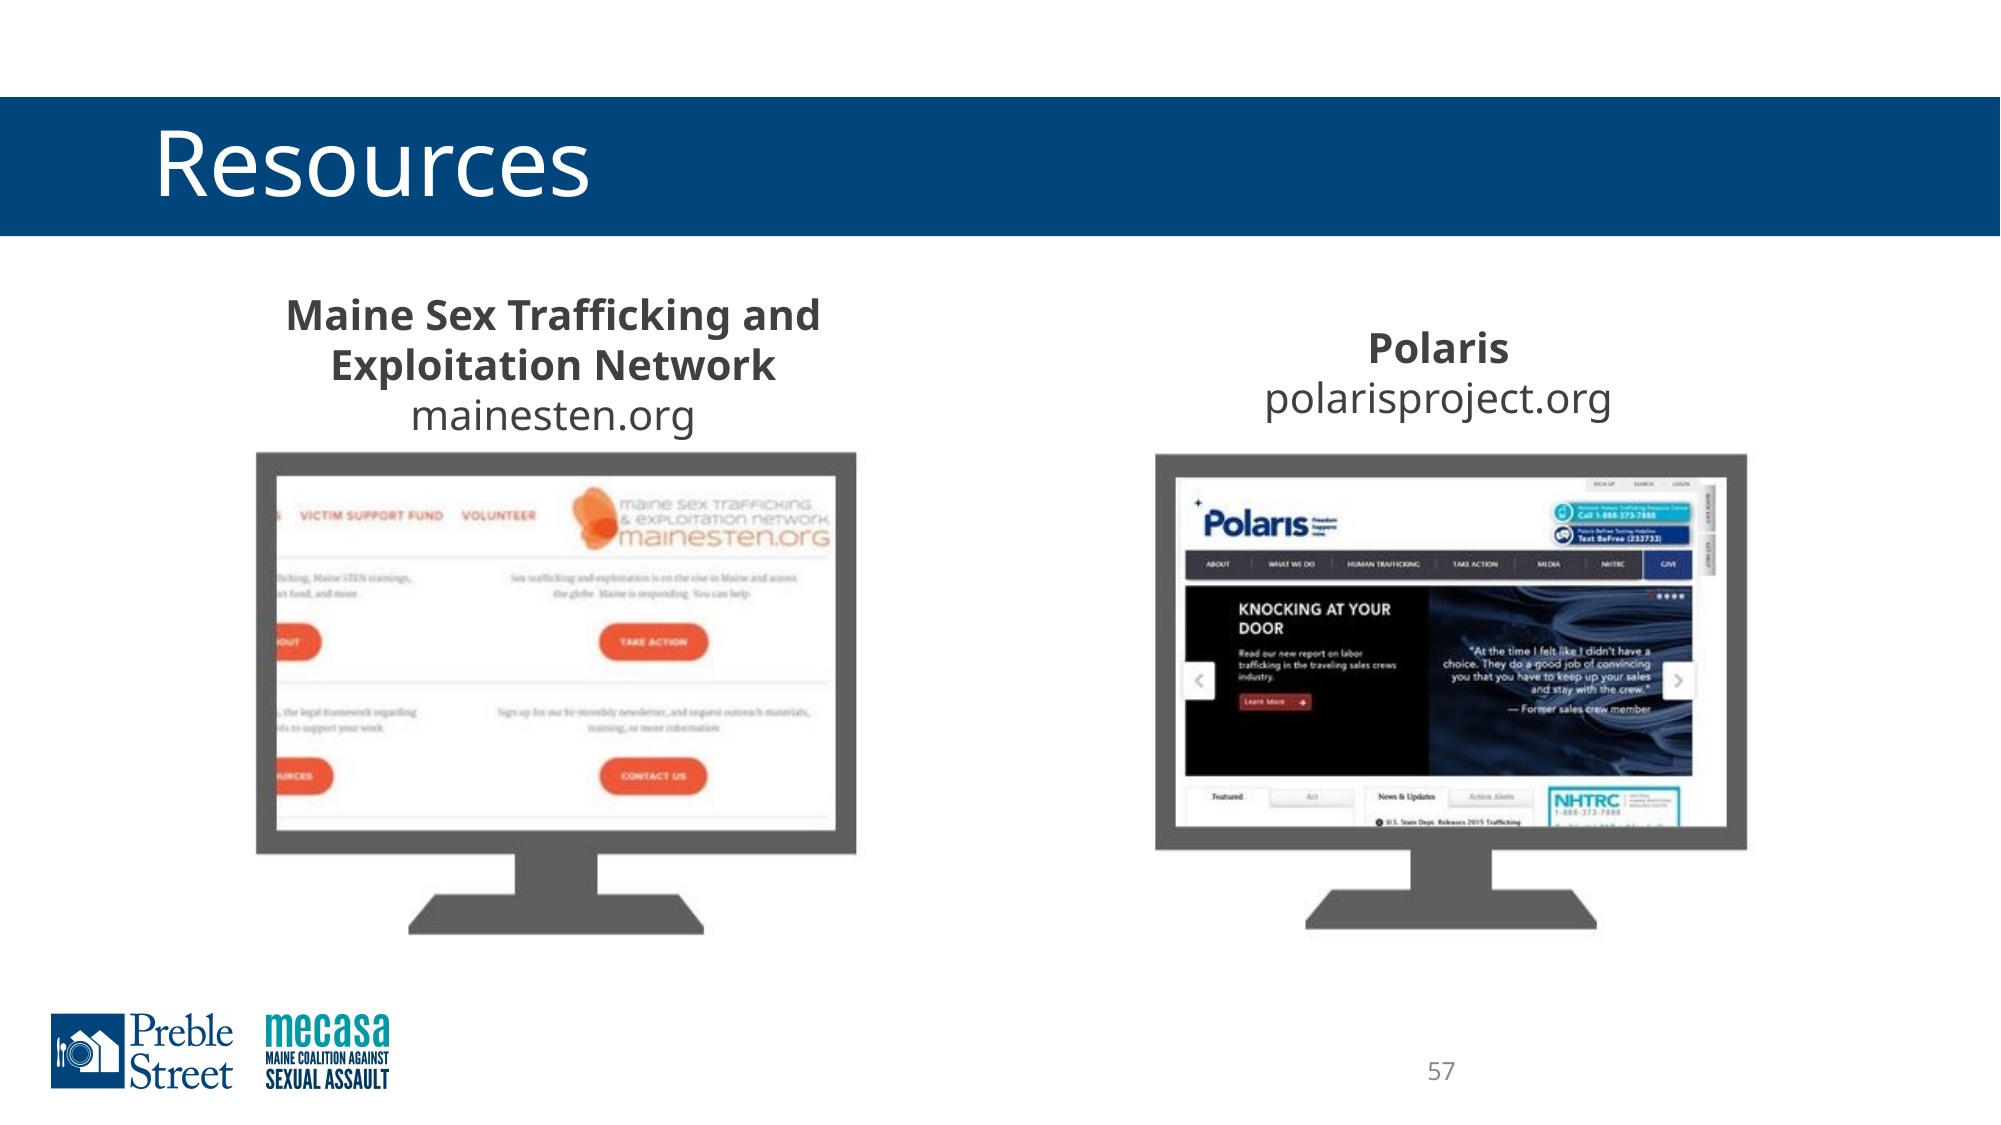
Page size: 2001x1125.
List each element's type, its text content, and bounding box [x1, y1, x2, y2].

picture [231, 465, 882, 959]
text_box Maine Sex Trafficking and Exploitation Network mainesten.org [206, 280, 901, 465]
picture [1129, 426, 1763, 958]
text_box Polaris polarisproject.org [1095, 321, 1782, 422]
slide_number 57 [1412, 1042, 1863, 1103]
title Resources [137, 57, 1863, 276]
